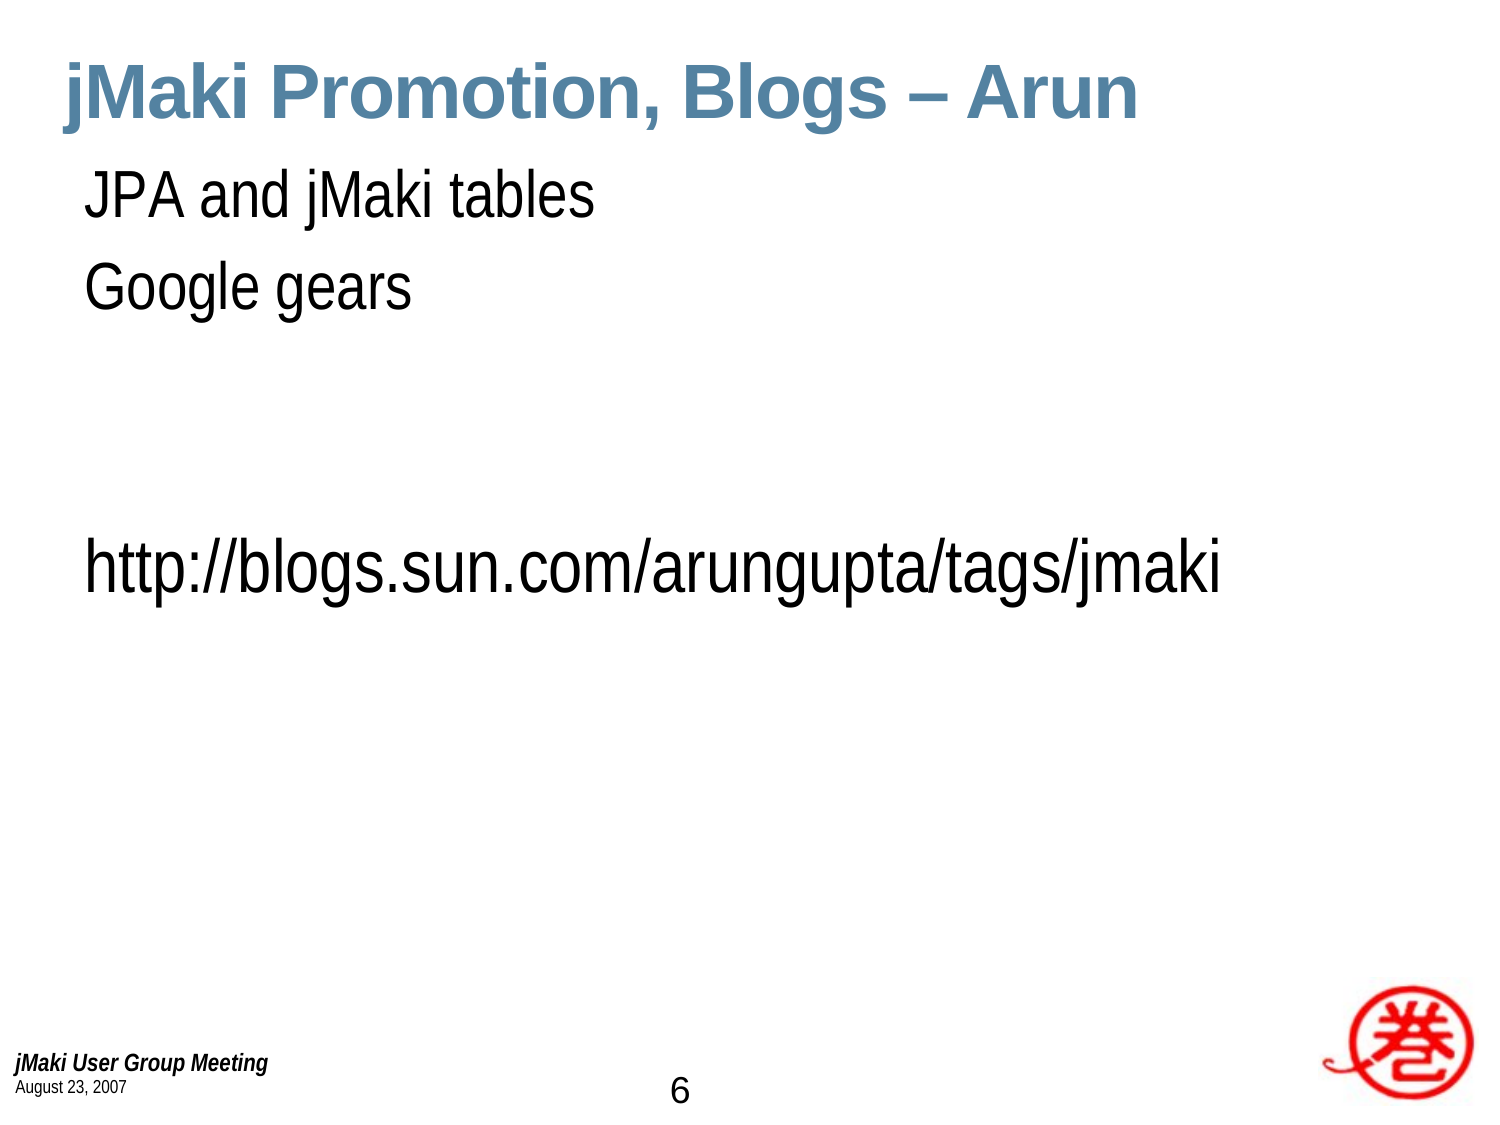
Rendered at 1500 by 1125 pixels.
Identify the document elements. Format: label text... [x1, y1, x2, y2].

title jMaki Promotion, Blogs – Arun [64, 57, 1427, 162]
picture [1318, 977, 1479, 1106]
list JPA and jMaki tables Google gears http://blogs.sun.com/arungupta/tags/jmaki [64, 165, 1426, 860]
